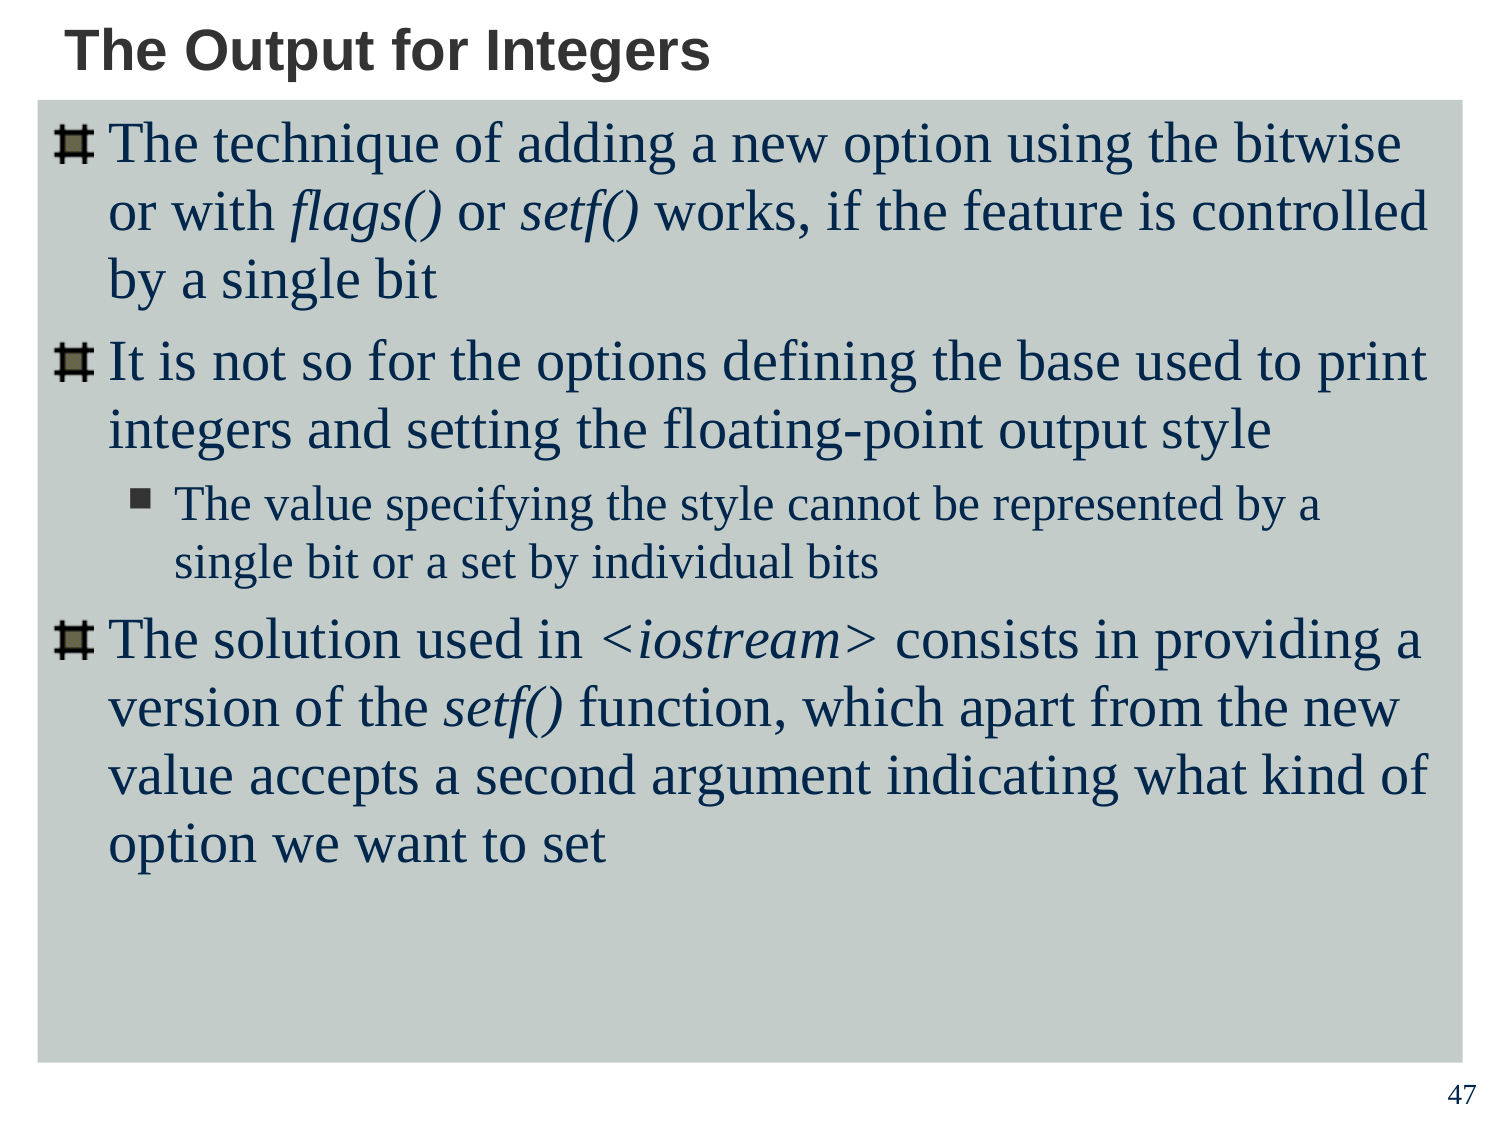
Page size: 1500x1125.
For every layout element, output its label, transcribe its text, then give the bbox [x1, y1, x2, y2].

title The Output for Integers [50, 0, 1450, 91]
list The technique of adding a new option using the bitwise or with flags() or setf() works, if the feature is controlled by a single bit It is not so for the options defining the base used to print integers and setting the floating-point output style The value specifying the style cannot be represented by a single bit or a set by individual bits The solution used in <iostream> consists in providing a version of the setf() function, which apart from the new value accepts a second argument indicating what kind of option we want to set [37, 99, 1463, 1063]
